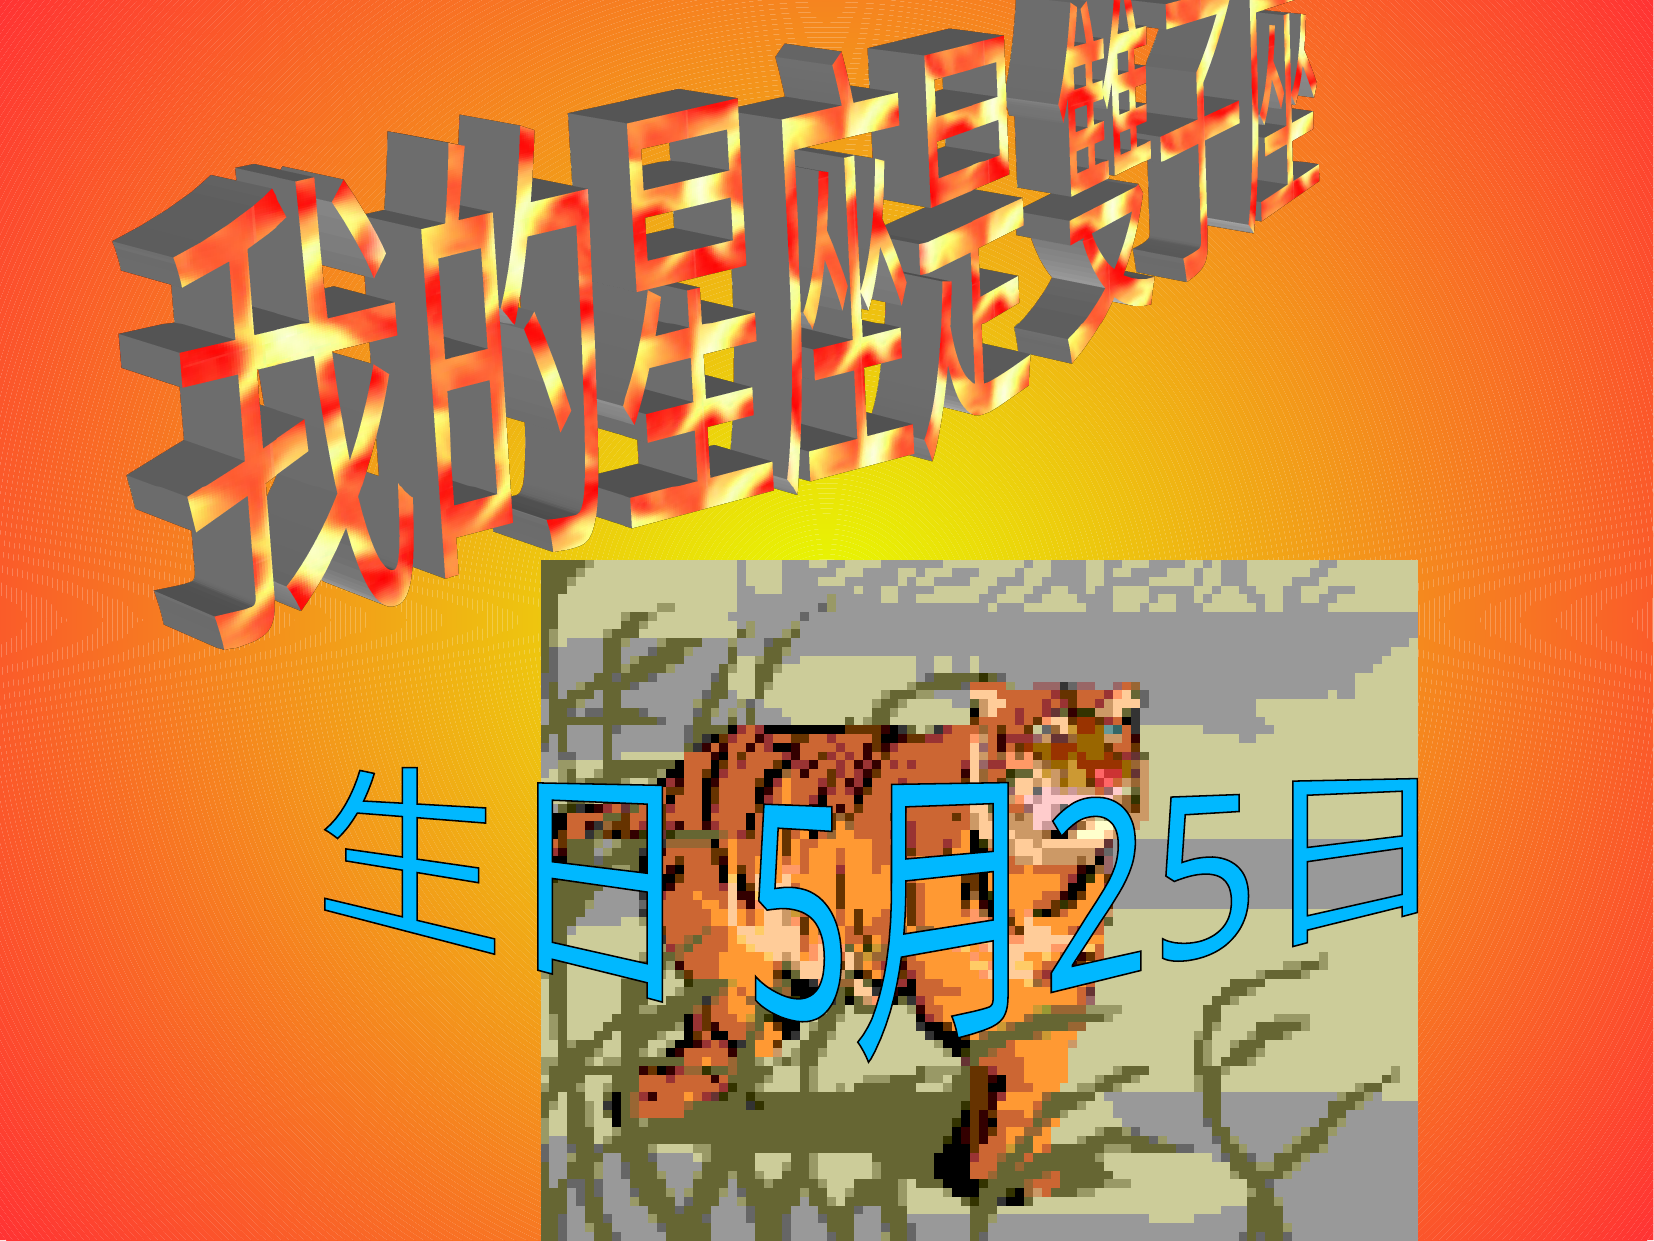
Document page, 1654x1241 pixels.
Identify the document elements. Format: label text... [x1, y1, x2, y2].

text_box 生日 5月25日 [1162, 794, 1249, 962]
picture [553, 879, 647, 963]
text_box 生日 5月25日 [537, 782, 663, 1003]
picture [1308, 792, 1402, 847]
text_box 生日 5月25日 [755, 804, 842, 1022]
text_box 生日 5月25日 [857, 782, 1009, 1063]
text_box 生日 5月25日 [1051, 797, 1141, 993]
picture [553, 801, 647, 873]
picture [1308, 849, 1402, 915]
picture [541, 560, 1418, 1241]
text_box 生日 5月25日 [324, 767, 495, 955]
text_box 生日 5月25日 [1292, 778, 1418, 947]
